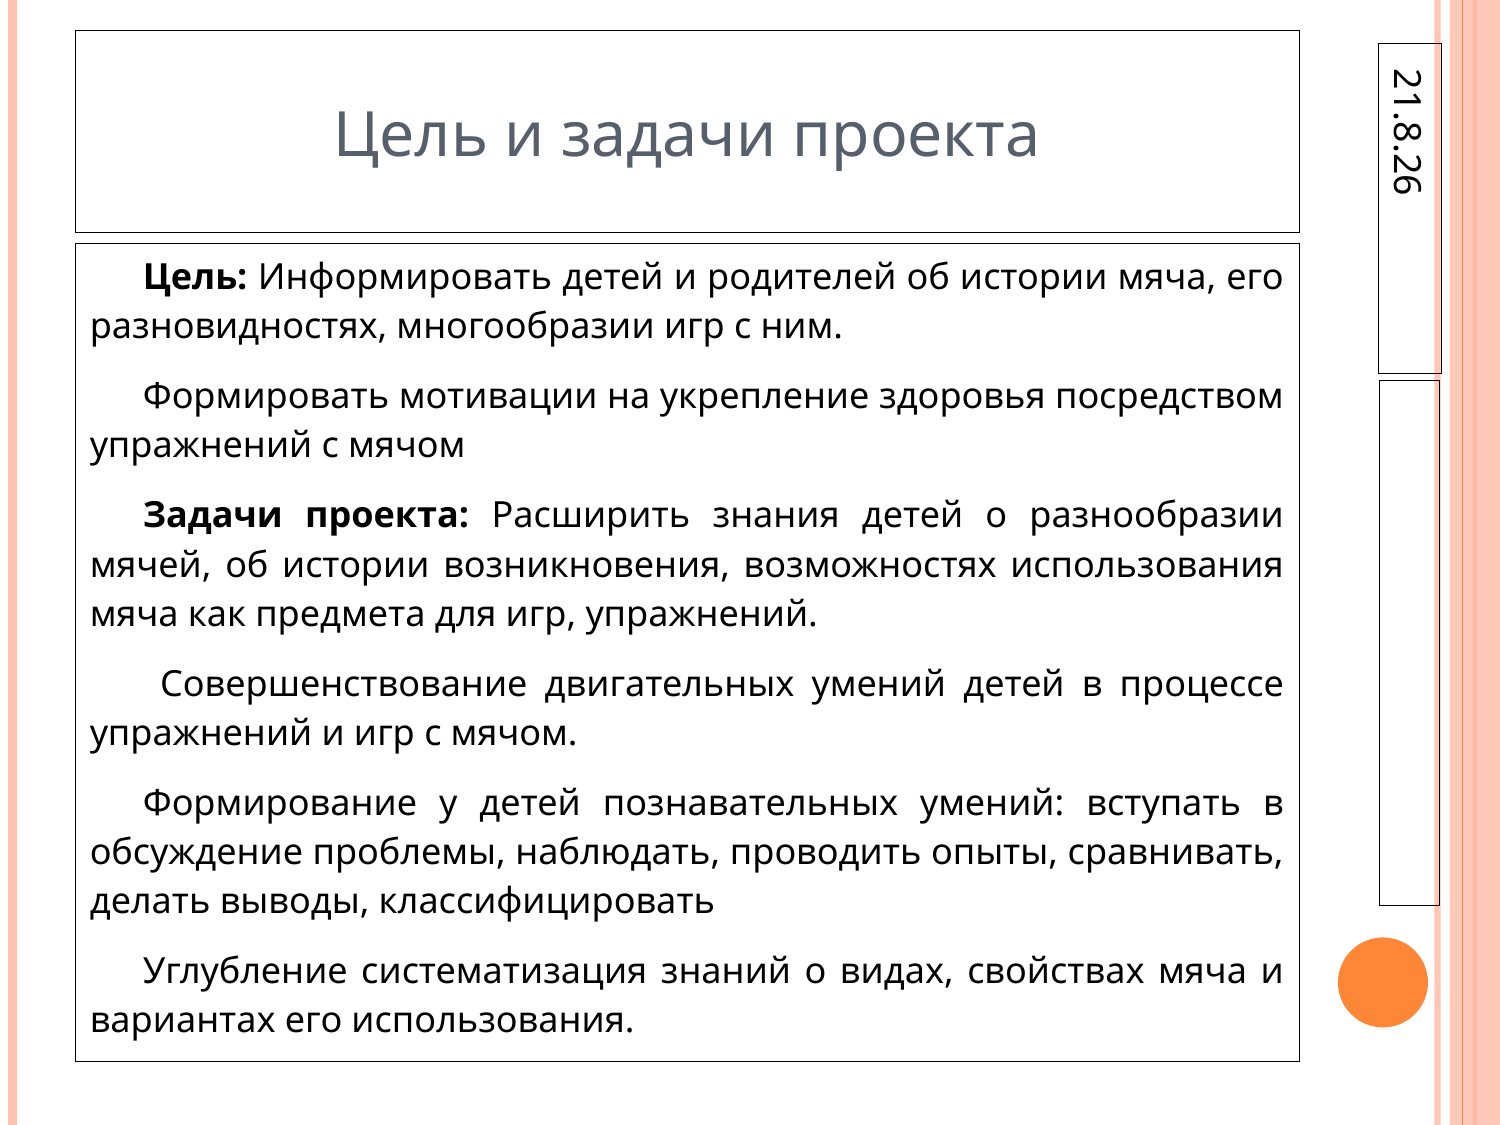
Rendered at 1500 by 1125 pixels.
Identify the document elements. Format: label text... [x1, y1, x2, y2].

list Цель: Информировать детей и родителей об истории мяча, его разновидностях, многообразии игр с ним. Формировать мотивации на укрепление здоровья посредством упражнений с мячом Задачи проекта: Расширить знания детей о разнообразии мячей, об истории возникновения, возможностях использования мяча как предмета для игр, упражнений. Совершенствование двигательных умений детей в процессе упражнений и игр с мячом. Формирование у детей познавательных умений: вступать в обсуждение проблемы, наблюдать, проводить опыты, сравнивать, делать выводы, классифицировать Углубление систематизация знаний о видах, свойствах мяча и вариантах его использования. [75, 243, 1300, 1062]
title Цель и задачи проекта [75, 30, 1300, 233]
